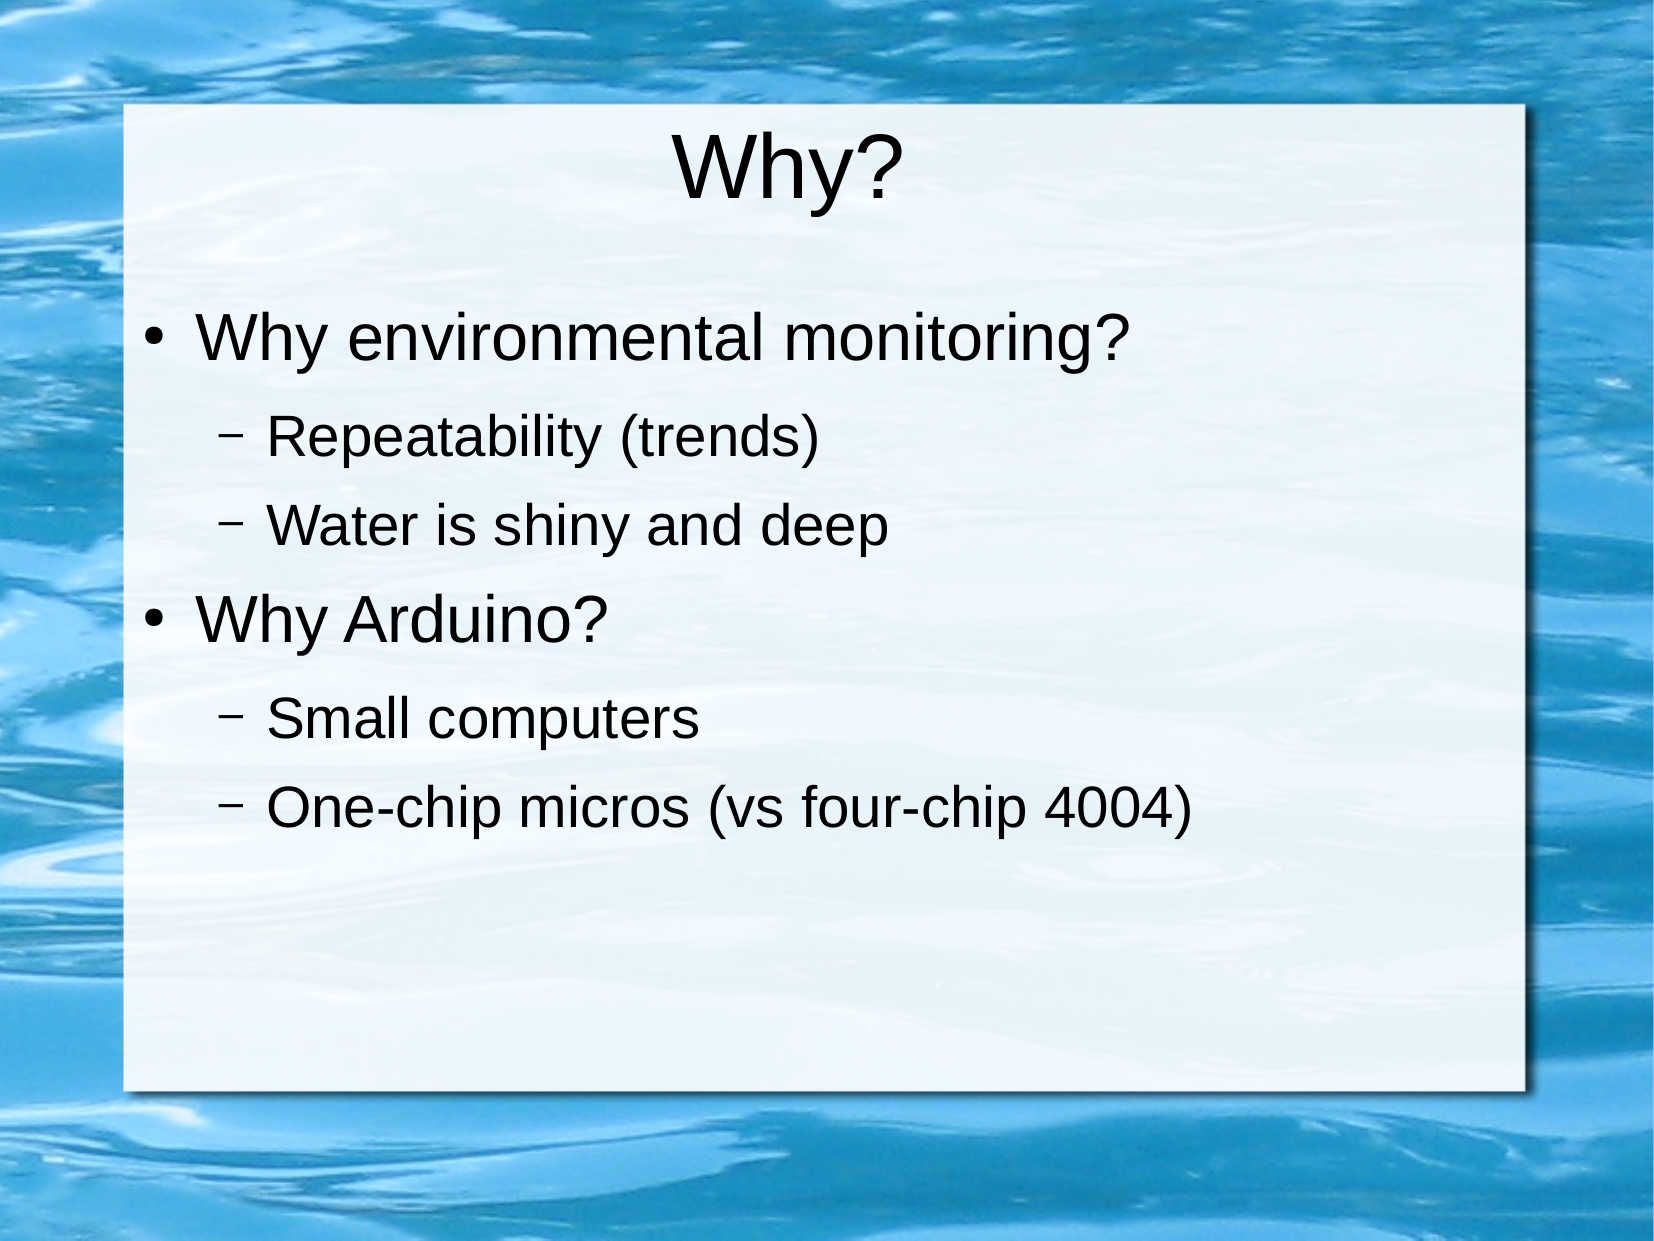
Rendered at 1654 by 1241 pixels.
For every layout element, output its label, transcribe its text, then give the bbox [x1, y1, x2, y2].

list Why environmental monitoring? Repeatability (trends) Water is shiny and deep Why Arduino? Small computers One-chip micros (vs four-chip 4004) [124, 300, 1613, 1119]
title Why? [75, 70, 1564, 263]
picture [0, 0, 1654, 1241]
